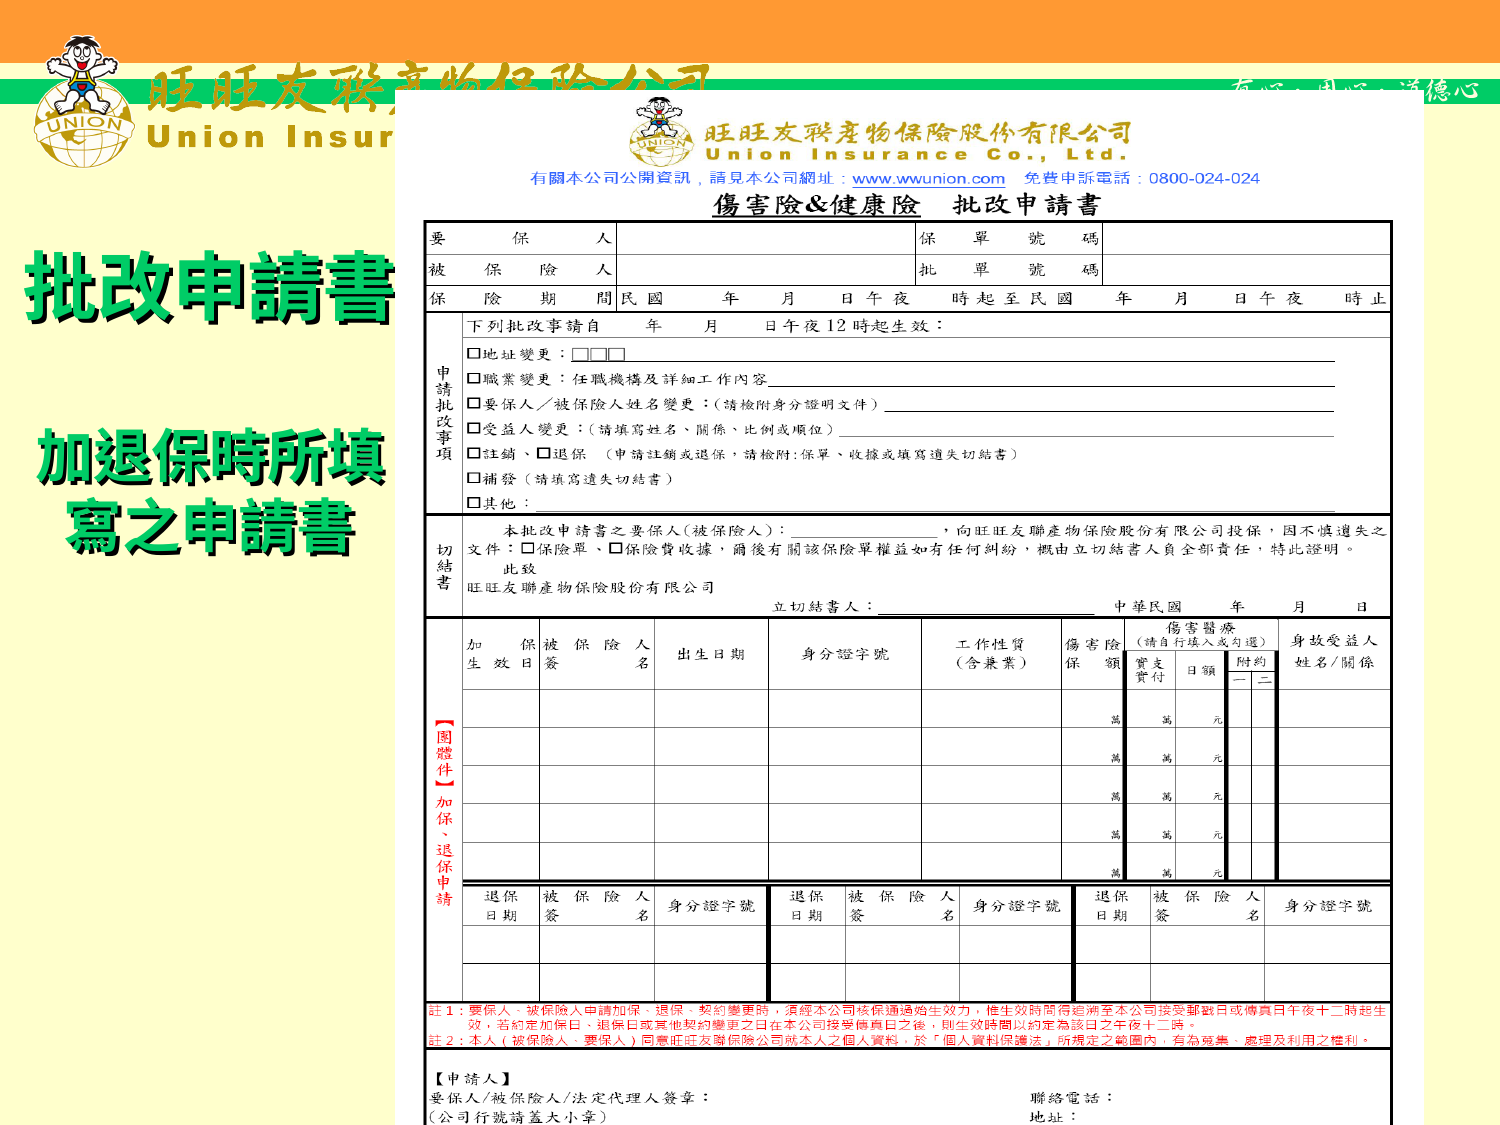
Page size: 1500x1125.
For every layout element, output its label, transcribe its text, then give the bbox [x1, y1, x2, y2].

title 批改申請書 加退保時所填寫之申請書 [0, 231, 395, 528]
picture [395, 90, 1424, 1125]
